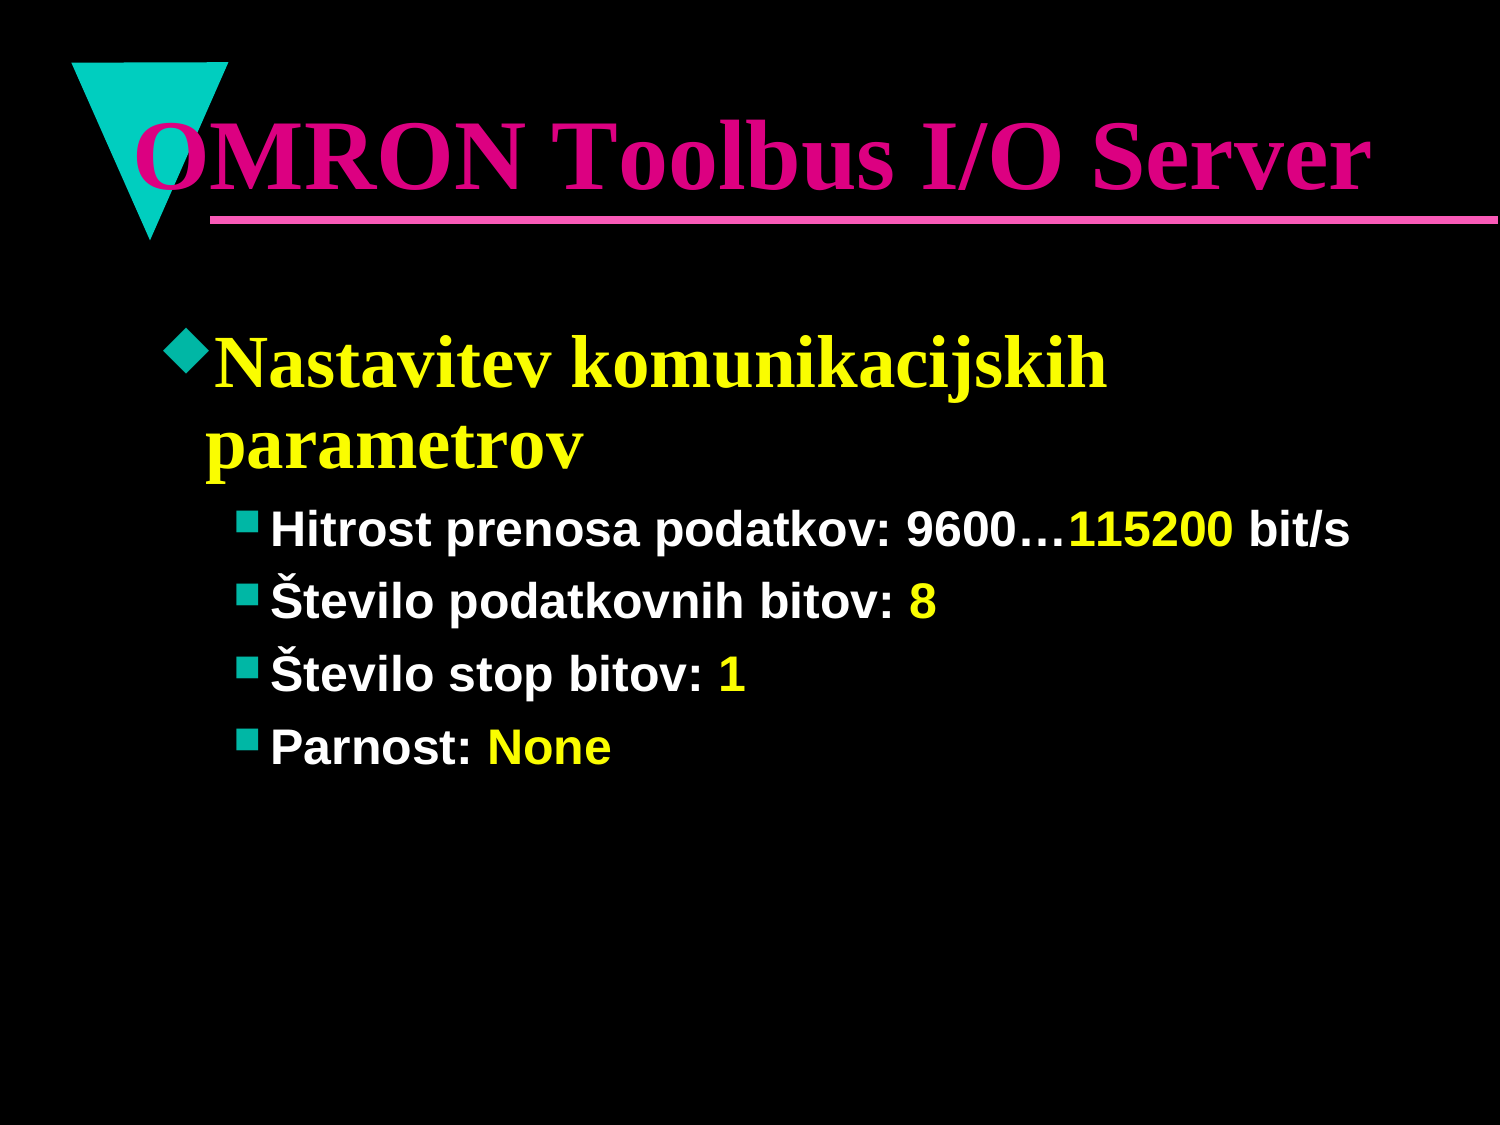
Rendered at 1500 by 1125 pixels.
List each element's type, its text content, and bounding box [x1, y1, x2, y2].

title OMRON Toolbus I/O Server [117, 63, 1500, 251]
list Nastavitev komunikacijskih parametrov Hitrost prenosa podatkov: 9600…115200 bit/s Število podatkovnih bitov: 8 Število stop bitov: 1 Parnost: None [143, 314, 1476, 990]
